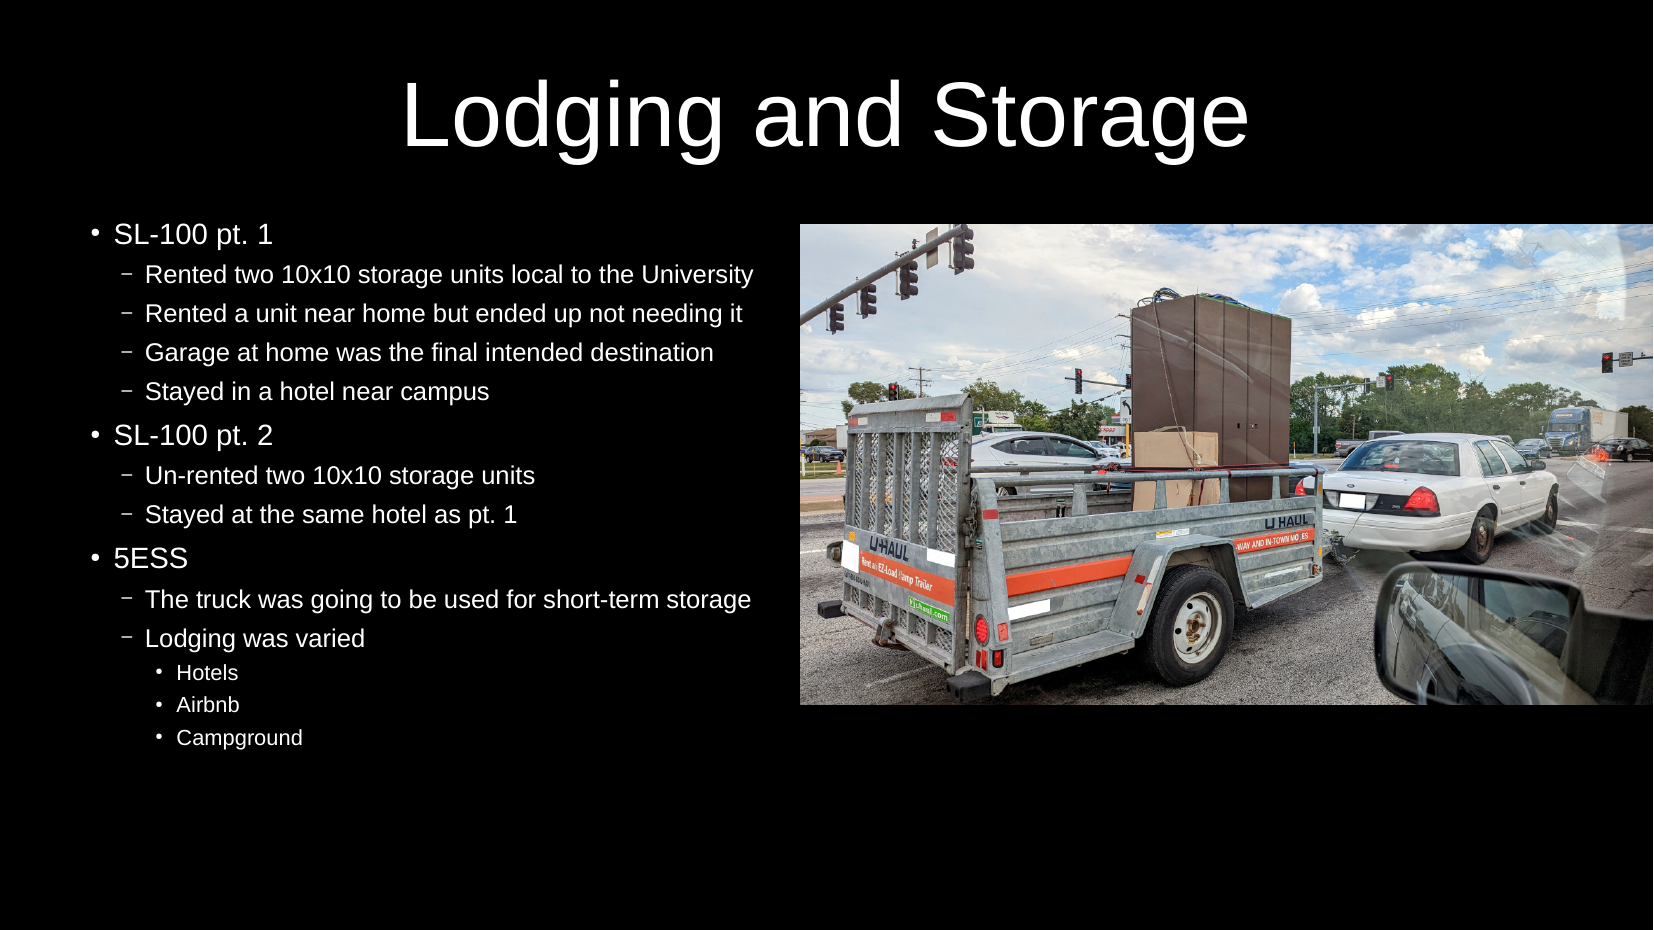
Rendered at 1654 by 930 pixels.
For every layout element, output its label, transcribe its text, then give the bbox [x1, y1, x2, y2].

list SL-100 pt. 1 Rented two 10x10 storage units local to the University Rented a unit near home but ended up not needing it Garage at home was the final intended destination Stayed in a hotel near campus SL-100 pt. 2 Un-rented two 10x10 storage units Stayed at the same hotel as pt. 1 5ESS The truck was going to be used for short-term storage Lodging was varied Hotels Airbnb Campground [82, 217, 1571, 757]
picture [1571, 224, 1653, 705]
title Lodging and Storage [82, 37, 1571, 193]
